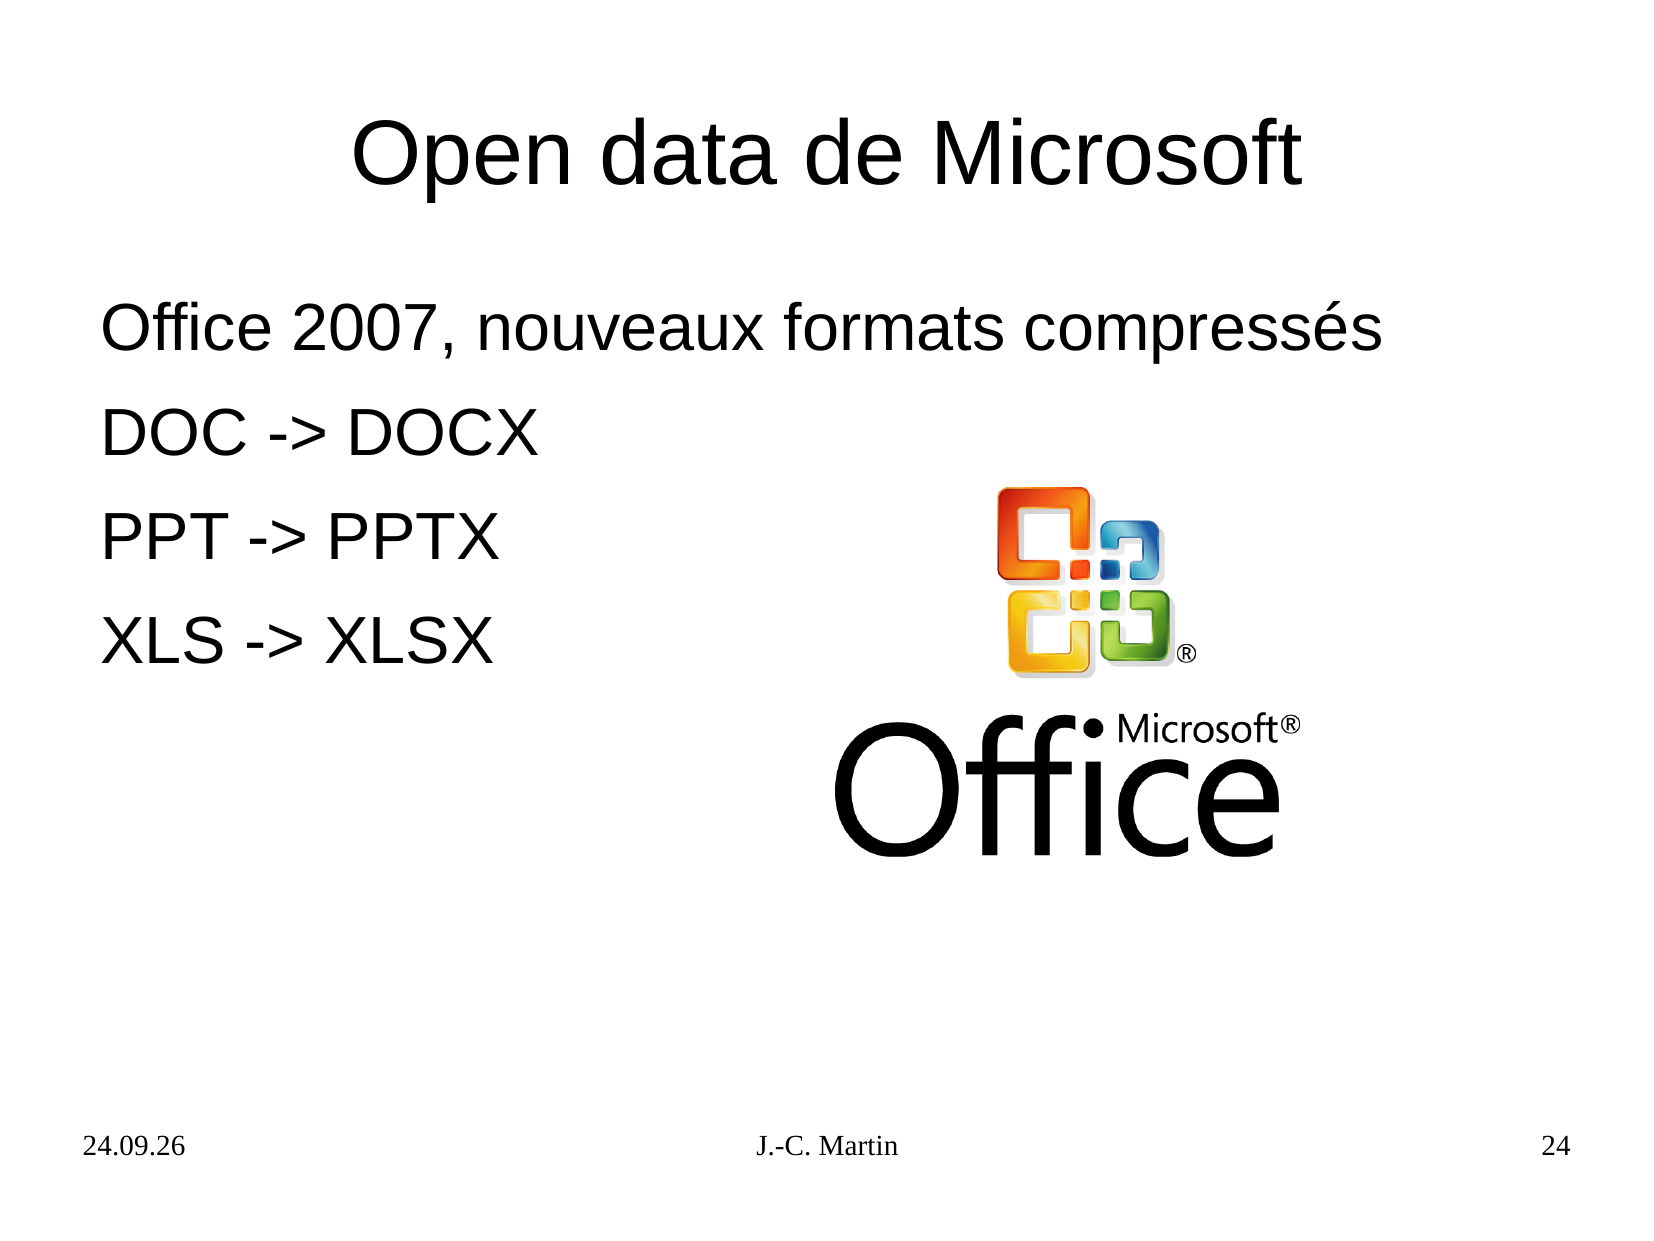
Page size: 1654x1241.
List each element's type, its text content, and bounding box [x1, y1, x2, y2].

list Office 2007, nouveaux formats compressés DOC -> DOCX PPT -> PPTX XLS -> XLSX [82, 290, 1571, 1109]
title Open data de Microsoft [82, 49, 1571, 257]
picture [835, 487, 1300, 857]
